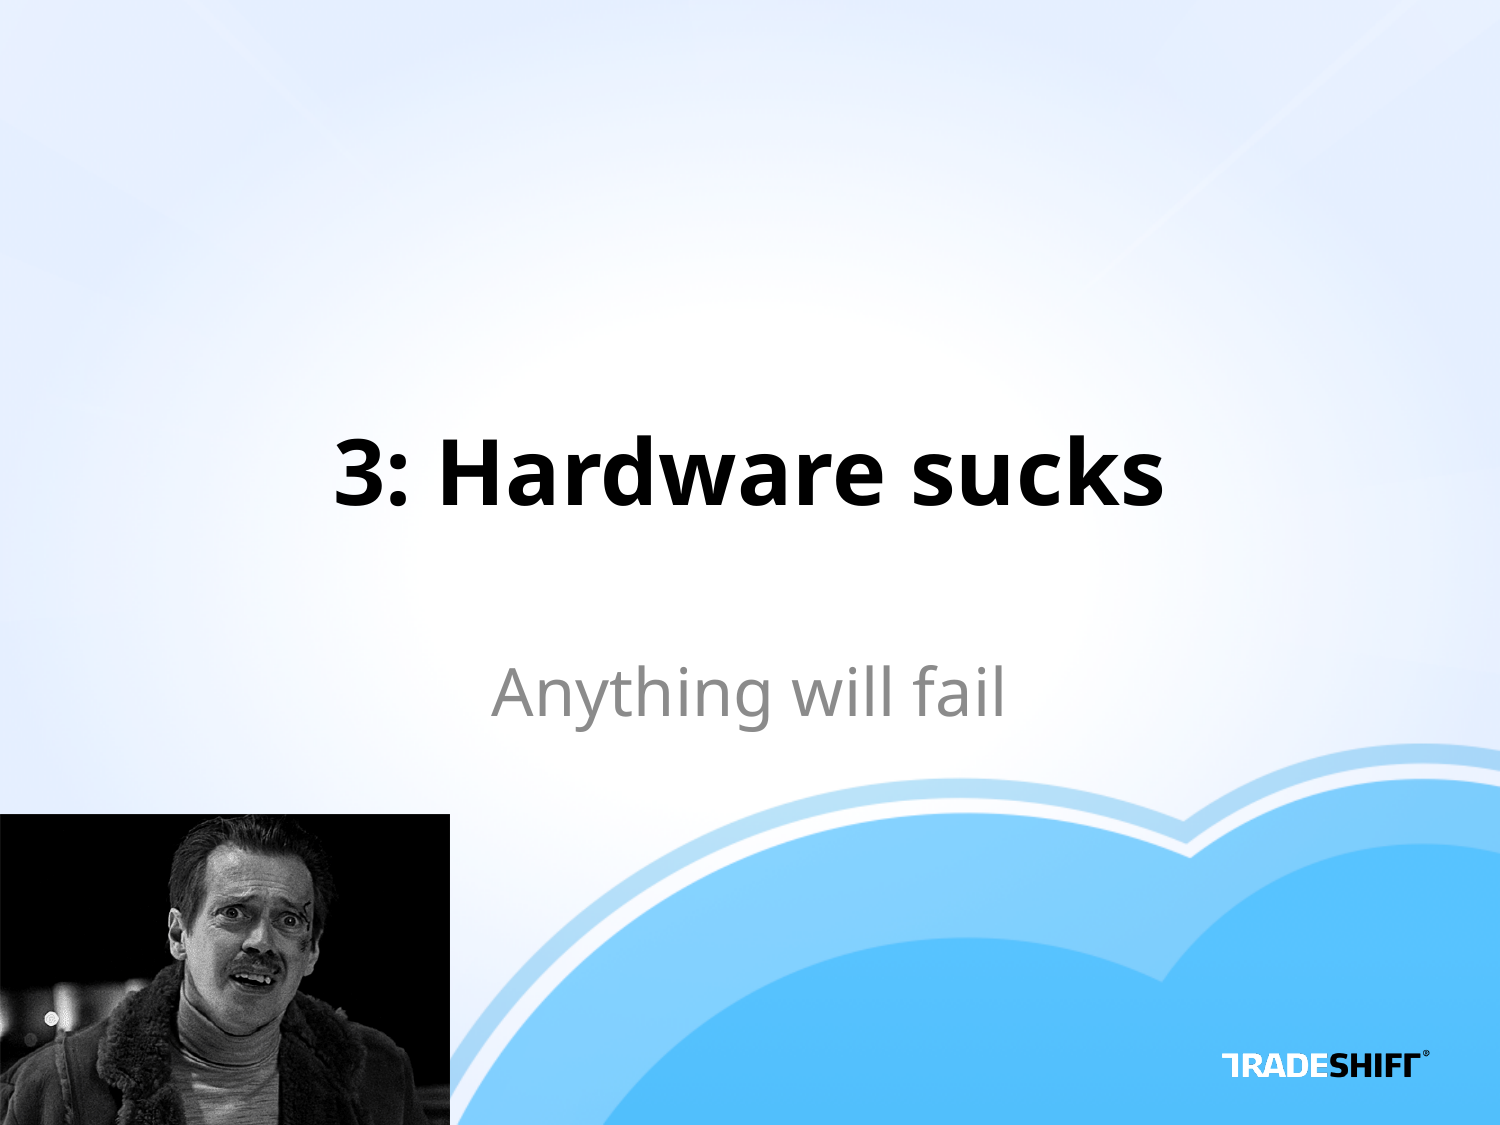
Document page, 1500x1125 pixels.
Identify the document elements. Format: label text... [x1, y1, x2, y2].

text_box Anything will fail [225, 637, 1276, 925]
title 3: Hardware sucks [112, 349, 1388, 591]
picture [0, 0, 1500, 1125]
